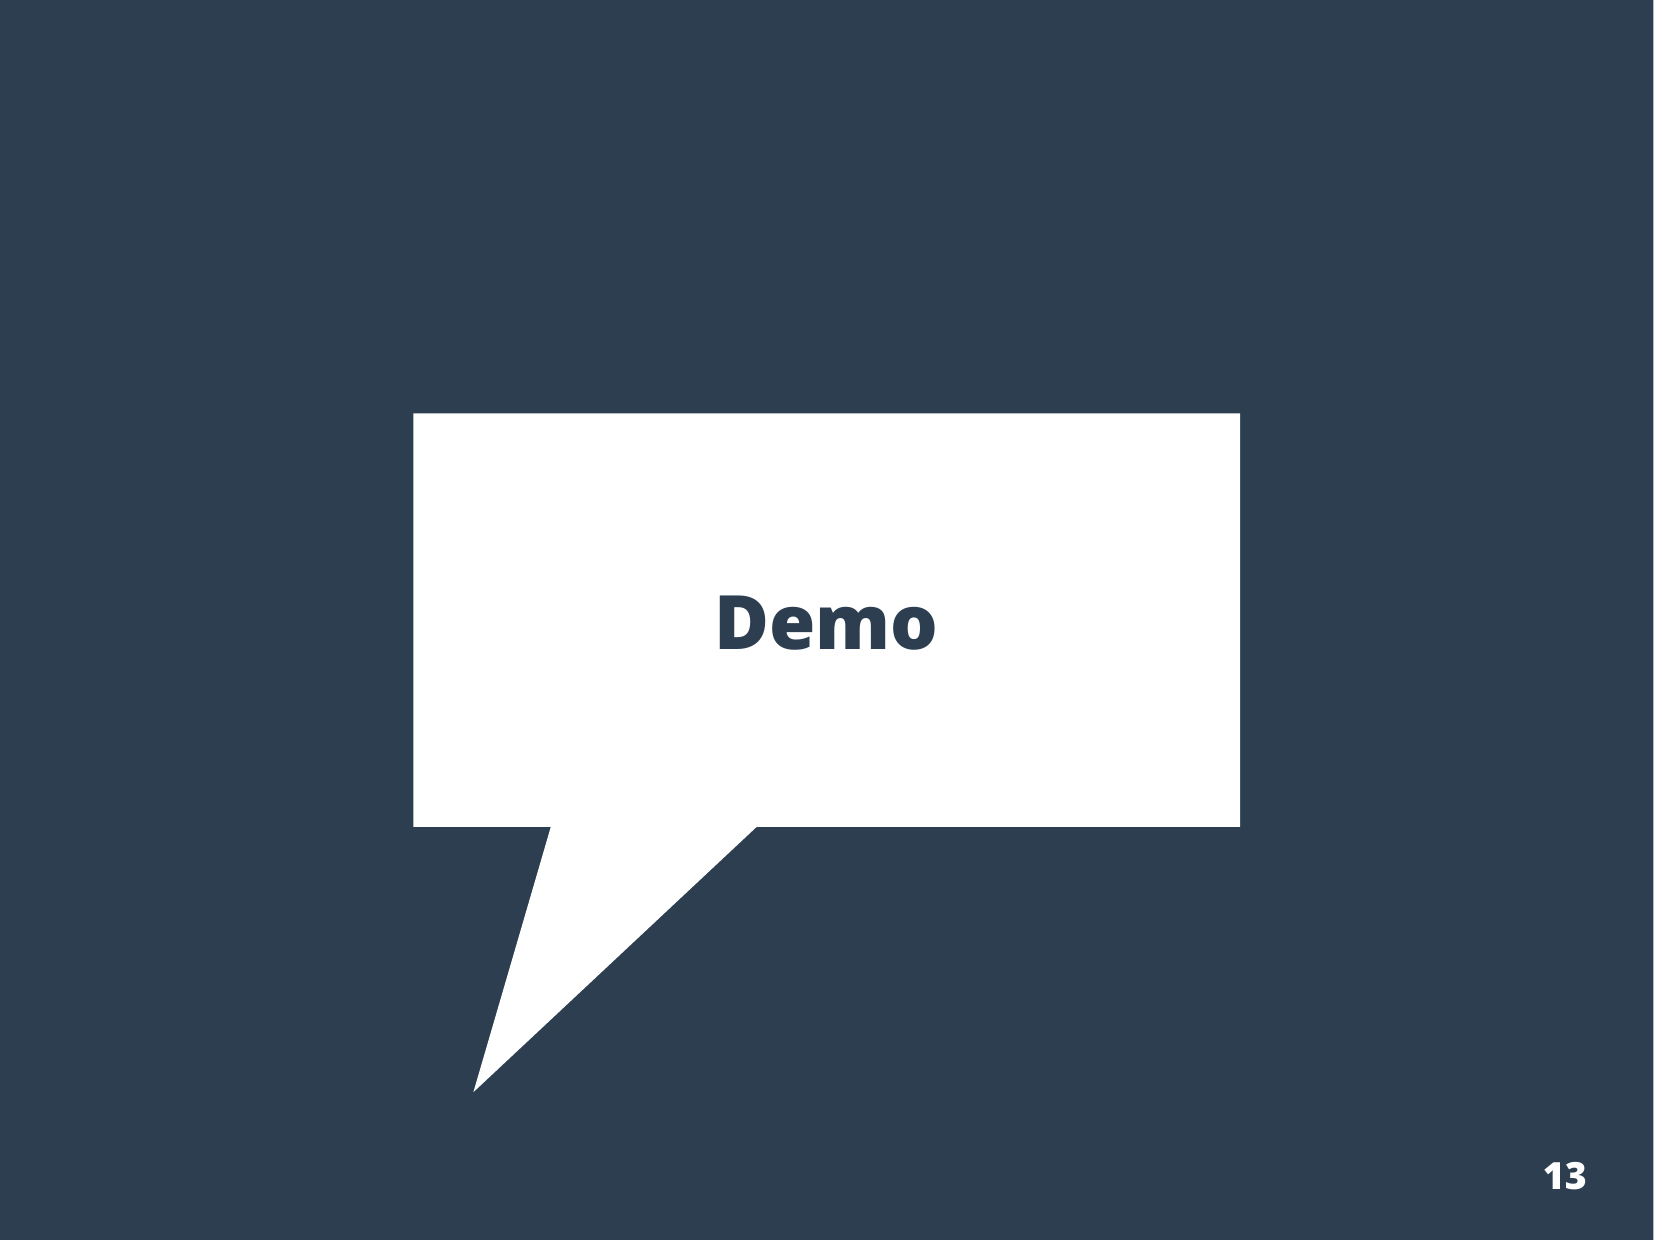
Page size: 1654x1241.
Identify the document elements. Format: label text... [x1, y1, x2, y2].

title Demo [442, 442, 1211, 798]
